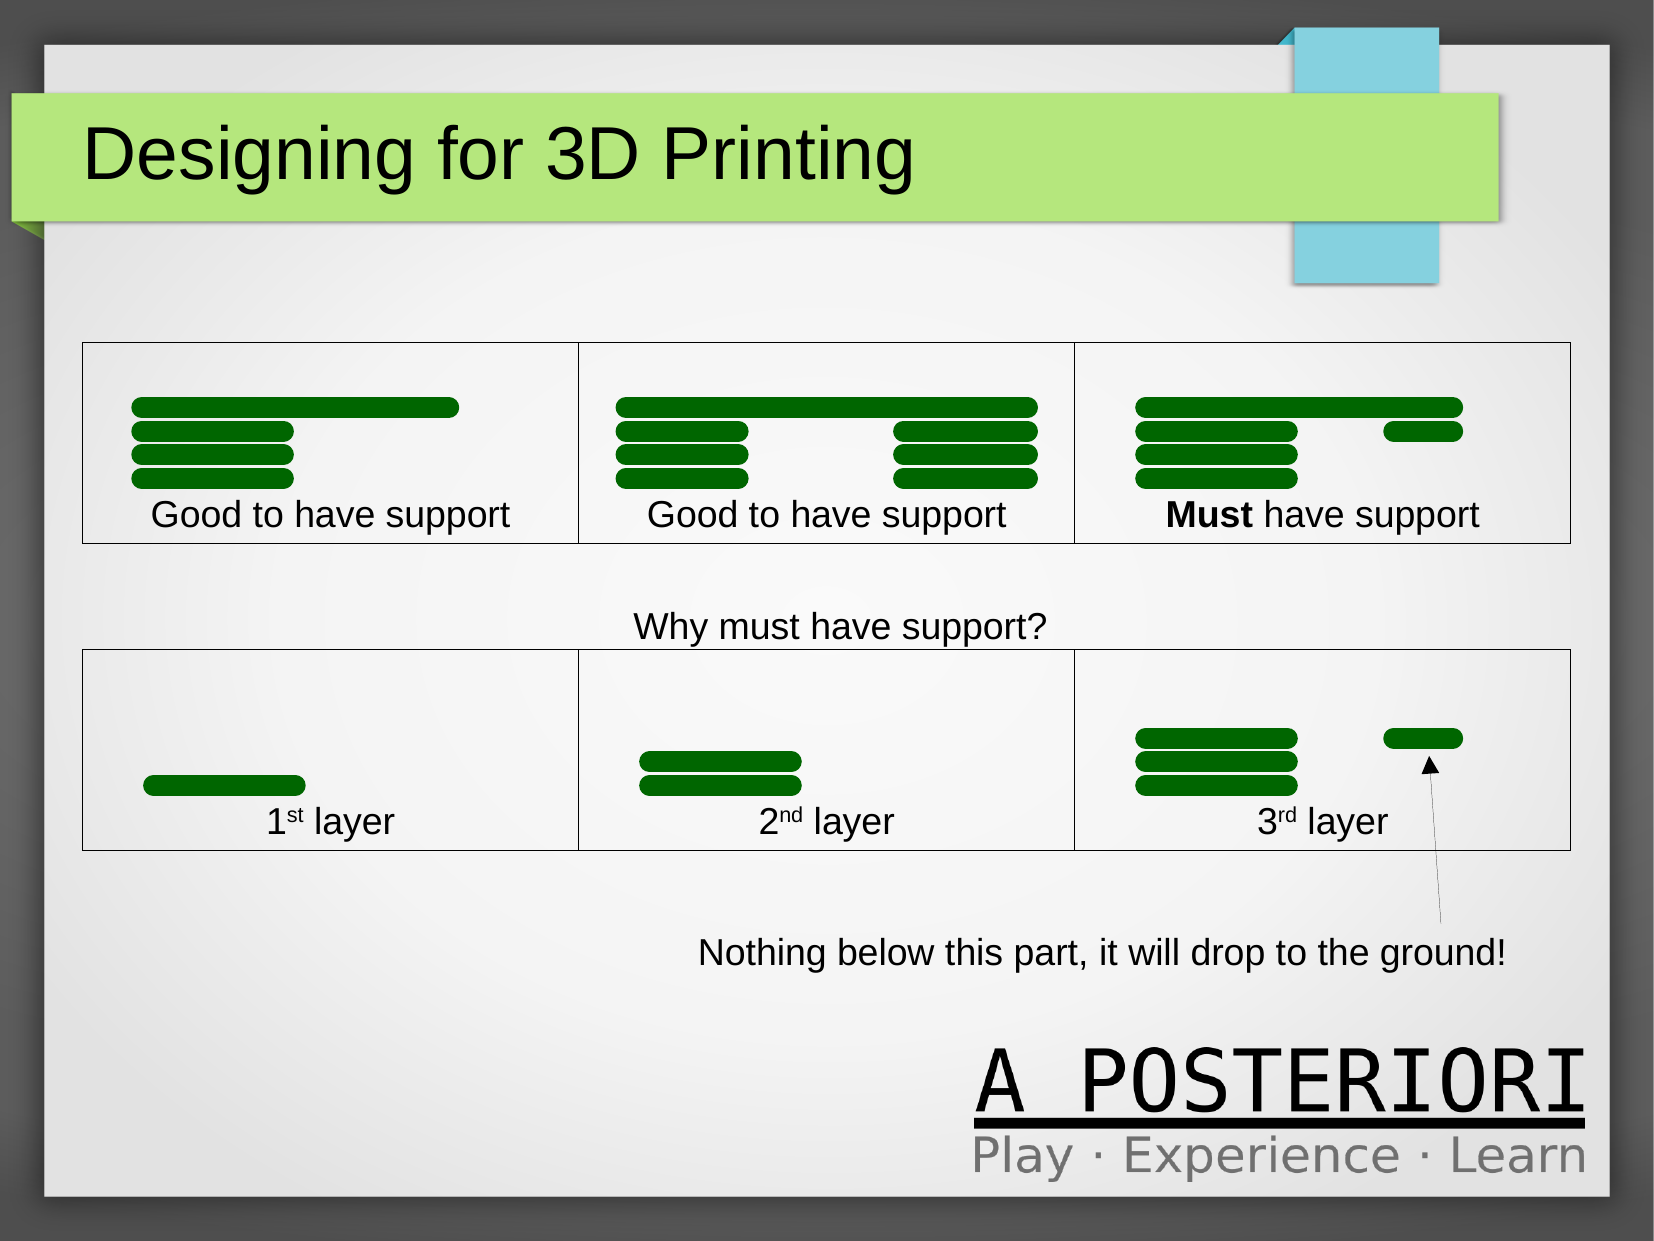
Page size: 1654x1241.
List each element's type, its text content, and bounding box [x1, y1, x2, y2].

text_box 3rd layer [1074, 649, 1571, 851]
picture [0, 0, 1654, 1241]
text_box 2nd layer [578, 649, 1074, 851]
text_box Good to have support [82, 342, 578, 544]
text_box Why must have support? [618, 598, 1063, 656]
text_box Good to have support [578, 342, 1075, 544]
title Designing for 3D Printing [82, 94, 1264, 213]
text_box 1st layer [82, 649, 578, 851]
text_box Nothing below this part, it will drop to the ground! [683, 923, 1524, 981]
text_box Must have support [1075, 342, 1571, 544]
